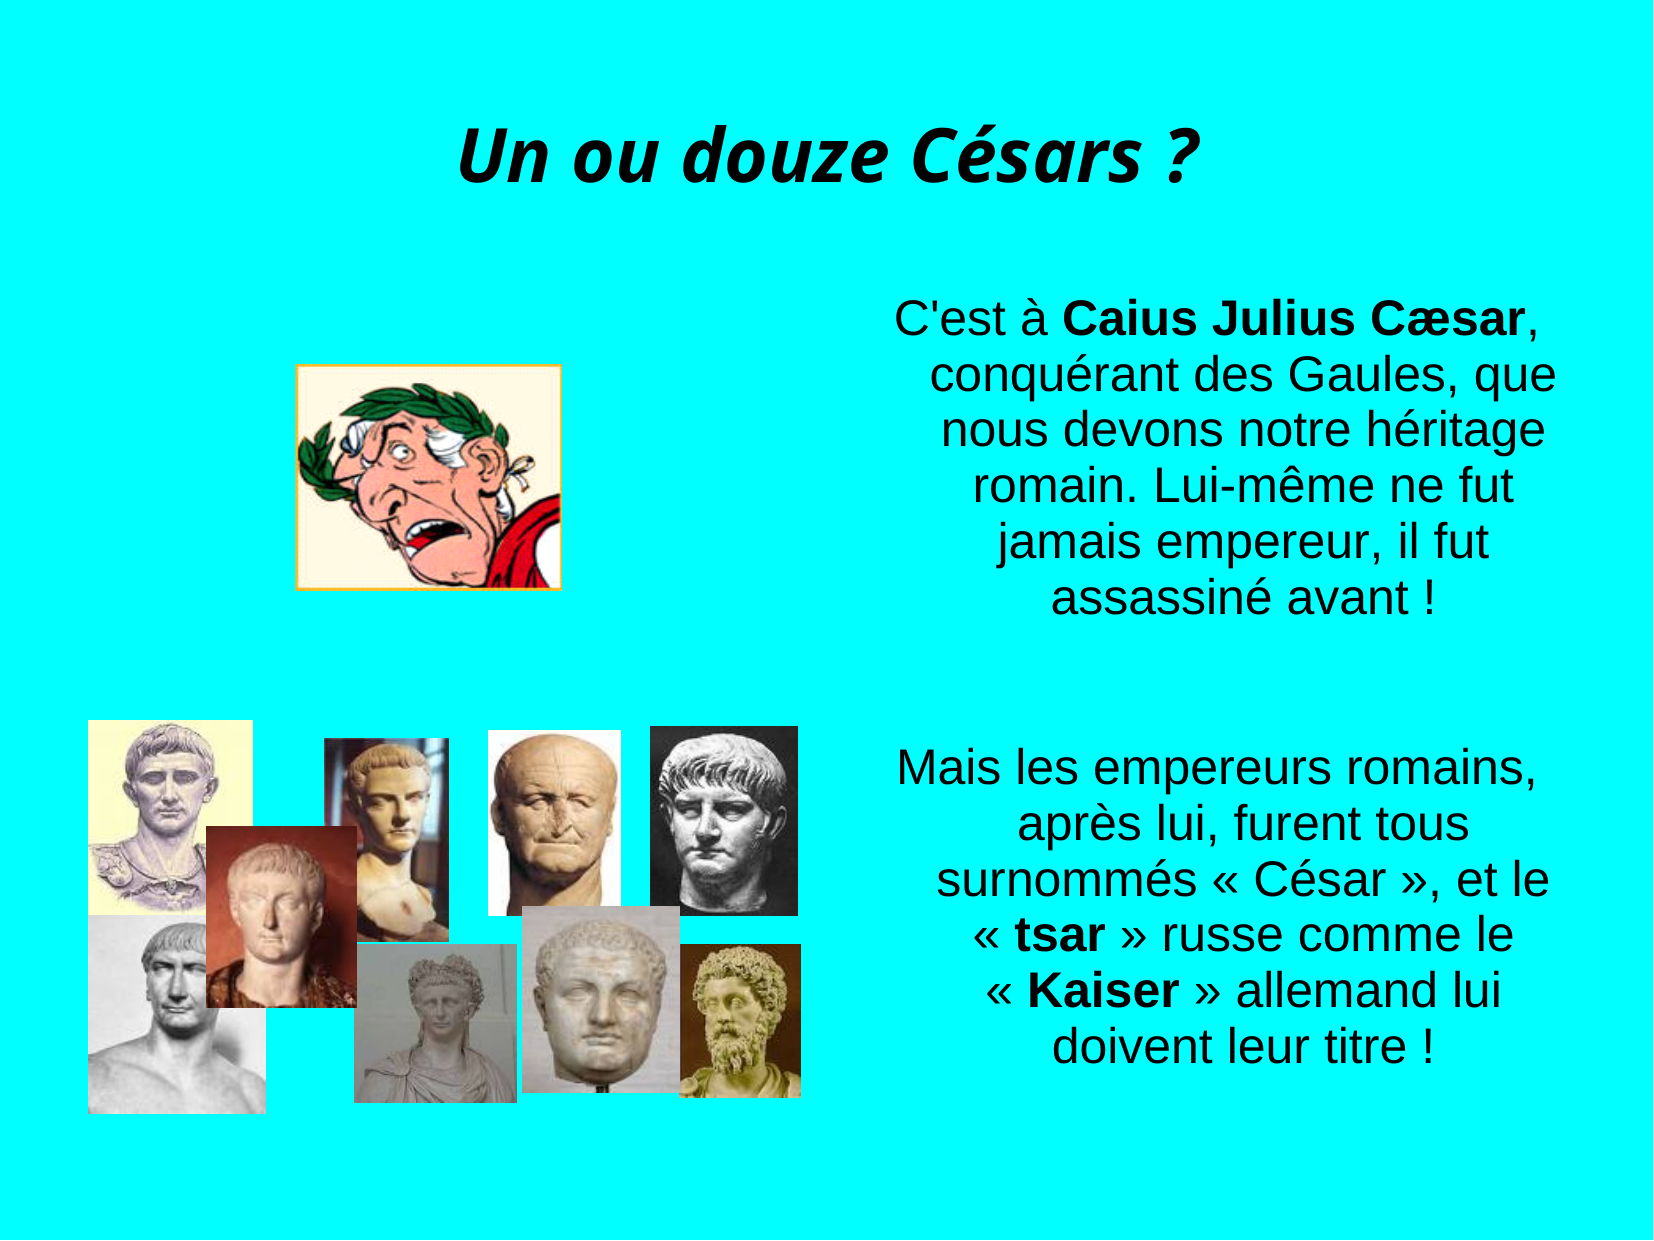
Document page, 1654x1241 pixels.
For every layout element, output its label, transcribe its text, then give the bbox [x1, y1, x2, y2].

picture [488, 726, 801, 1098]
title Un ou douze Césars ? [82, 49, 1571, 257]
chart [82, 717, 809, 1109]
list C'est à Caius Julius Cæsar, conquérant des Gaules, que nous devons notre héritage romain. Lui-même ne fut jamais empereur, il fut assassiné avant ! Mais les empereurs romains, après lui, furent tous surnommés « César », et le « tsar » russe comme le « Kaiser » allemand lui doivent leur titre ! [845, 290, 1572, 1109]
chart [82, 290, 809, 681]
picture [295, 364, 562, 591]
picture [88, 720, 517, 1114]
